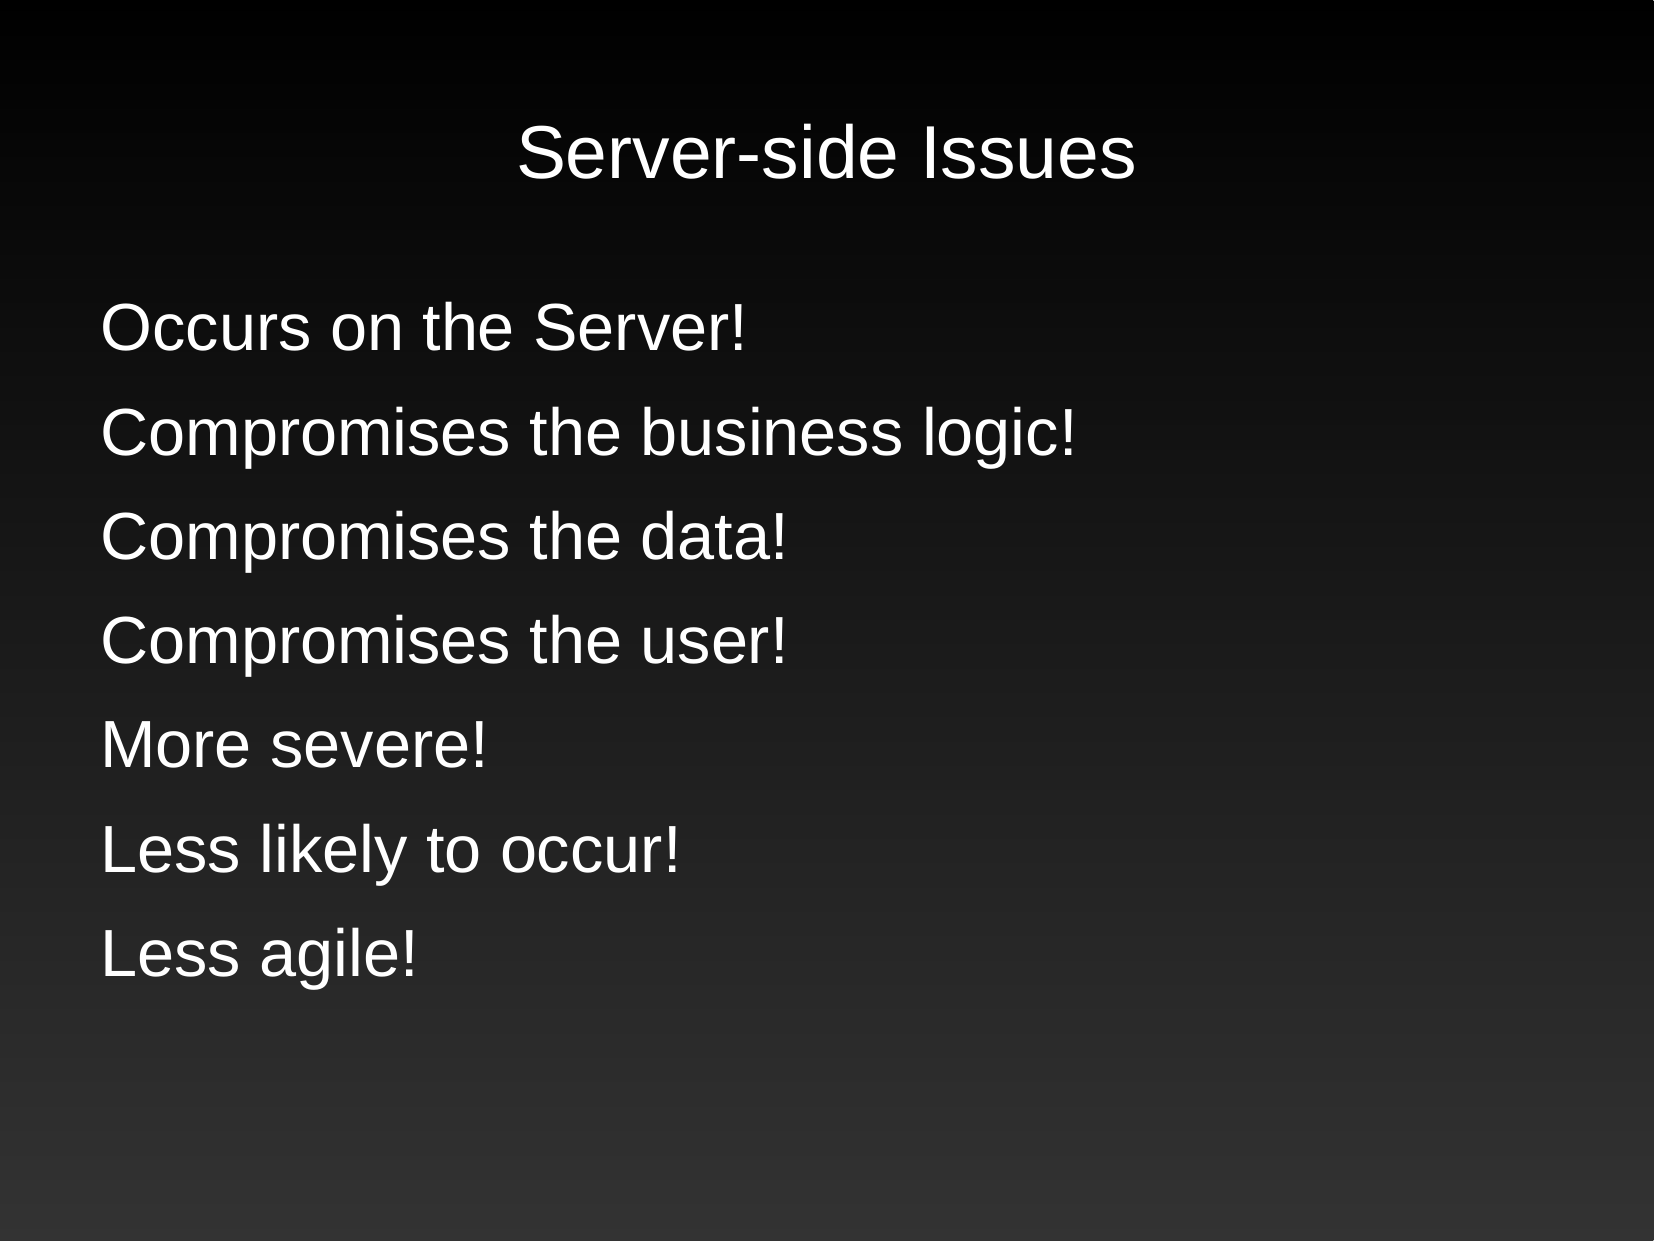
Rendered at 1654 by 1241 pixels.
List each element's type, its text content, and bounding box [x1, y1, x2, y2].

title Server-side Issues [82, 49, 1571, 257]
list Occurs on the Server! Compromises the business logic! Compromises the data! Compromises the user! More severe! Less likely to occur! Less agile! [82, 290, 1571, 1109]
